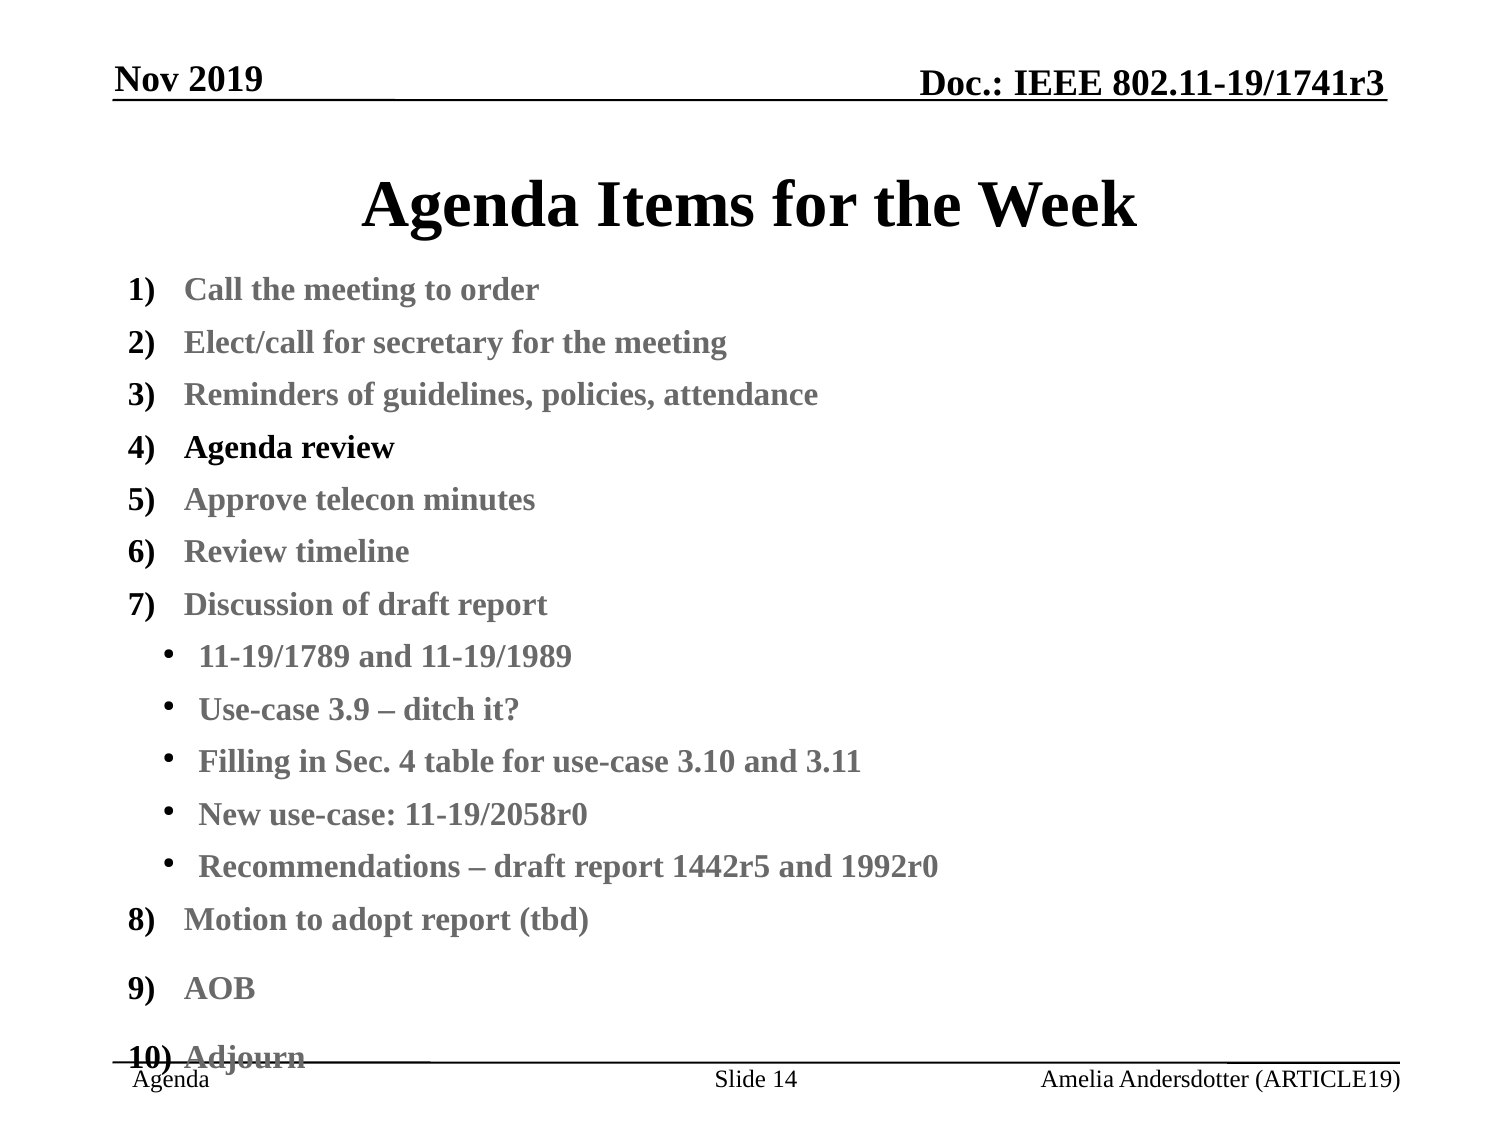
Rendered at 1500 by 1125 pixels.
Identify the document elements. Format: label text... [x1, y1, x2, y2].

text_box Call the meeting to order Elect/call for secretary for the meeting Reminders of guidelines, policies, attendance Agenda review Approve telecon minutes Review timeline Discussion of draft report 11-19/1789 and 11-19/1989 Use-case 3.9 – ditch it? Filling in Sec. 4 table for use-case 3.10 and 3.11 New use-case: 11-19/2058r0 Recommendations – draft report 1442r5 and 1992r0 Motion to adopt report (tbd) AOB Adjourn [112, 287, 1387, 1040]
text_box Agenda Items for the Week [112, 112, 1387, 287]
text_box Nov 2019 [114, 54, 422, 99]
text_box Slide <number> [712, 1062, 799, 1122]
text_box Amelia Andersdotter (ARTICLE19) [878, 1062, 1401, 1092]
